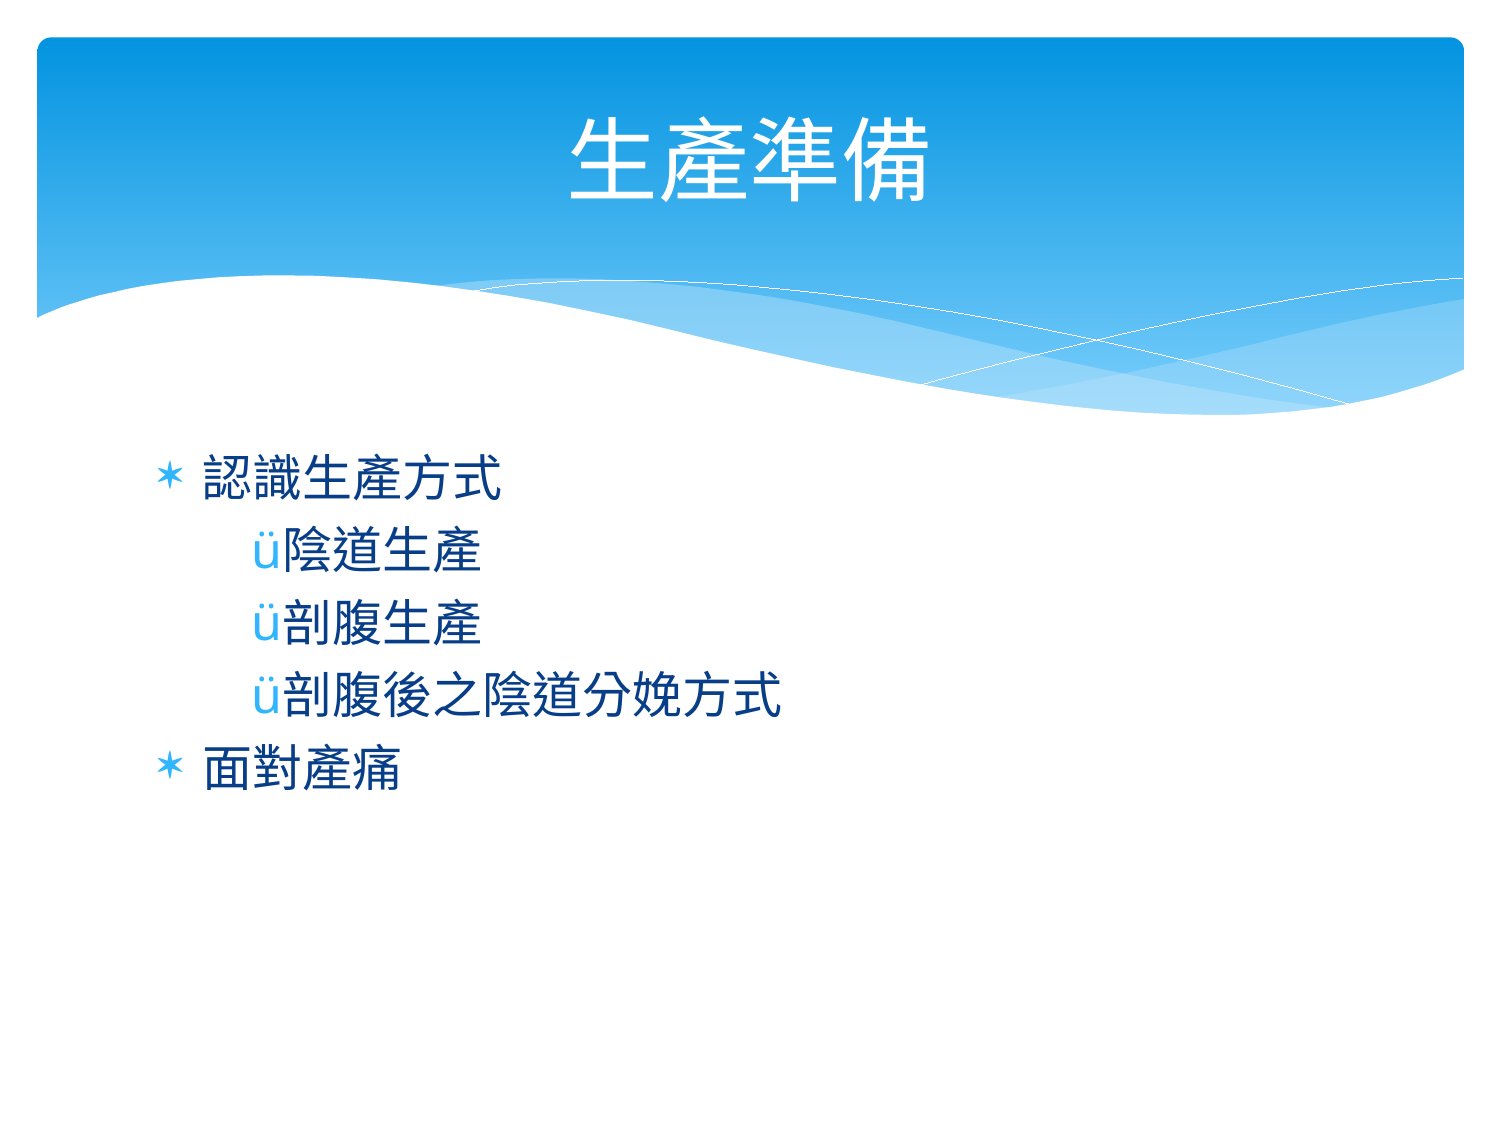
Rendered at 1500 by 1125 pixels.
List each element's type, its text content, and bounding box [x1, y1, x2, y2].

list 認識生產方式 陰道生產 剖腹生產 剖腹後之陰道分娩方式 面對產痛 [142, 438, 1359, 1005]
title 生產準備 [75, 55, 1426, 261]
